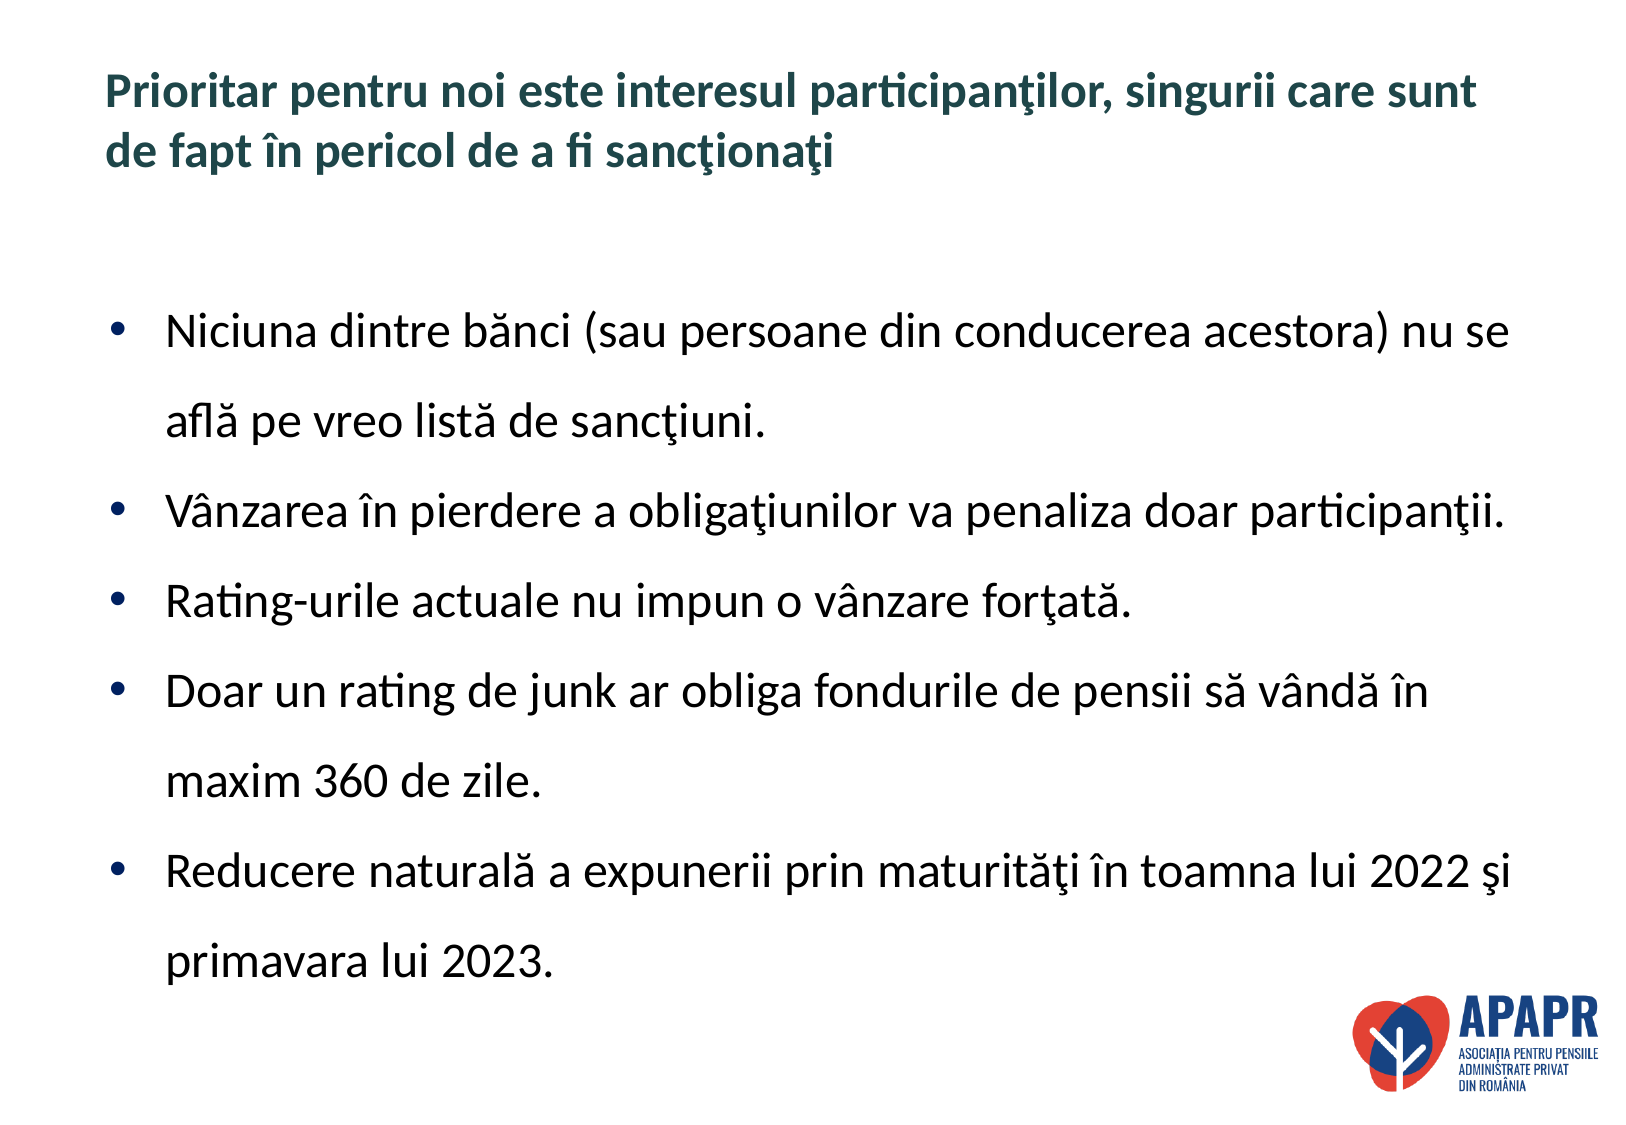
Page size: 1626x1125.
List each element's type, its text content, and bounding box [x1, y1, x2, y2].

title Prioritar pentru noi este interesul participanţilor, singurii care sunt de fapt în pericol de a fi sancţionaţi [91, 50, 1535, 219]
picture [1274, 900, 1626, 1125]
text_box Niciuna dintre bănci (sau persoane din conducerea acestora) nu se află pe vreo listă de sancţiuni. Vânzarea în pierdere a obligaţiunilor va penaliza doar participanţii. Rating-urile actuale nu impun o vânzare forţată. Doar un rating de junk ar obliga fondurile de pensii să vândă în maxim 360 de zile. Reducere naturală a expunerii prin maturităţi în toamna lui 2022 şi primavara lui 2023. [94, 218, 1538, 1038]
